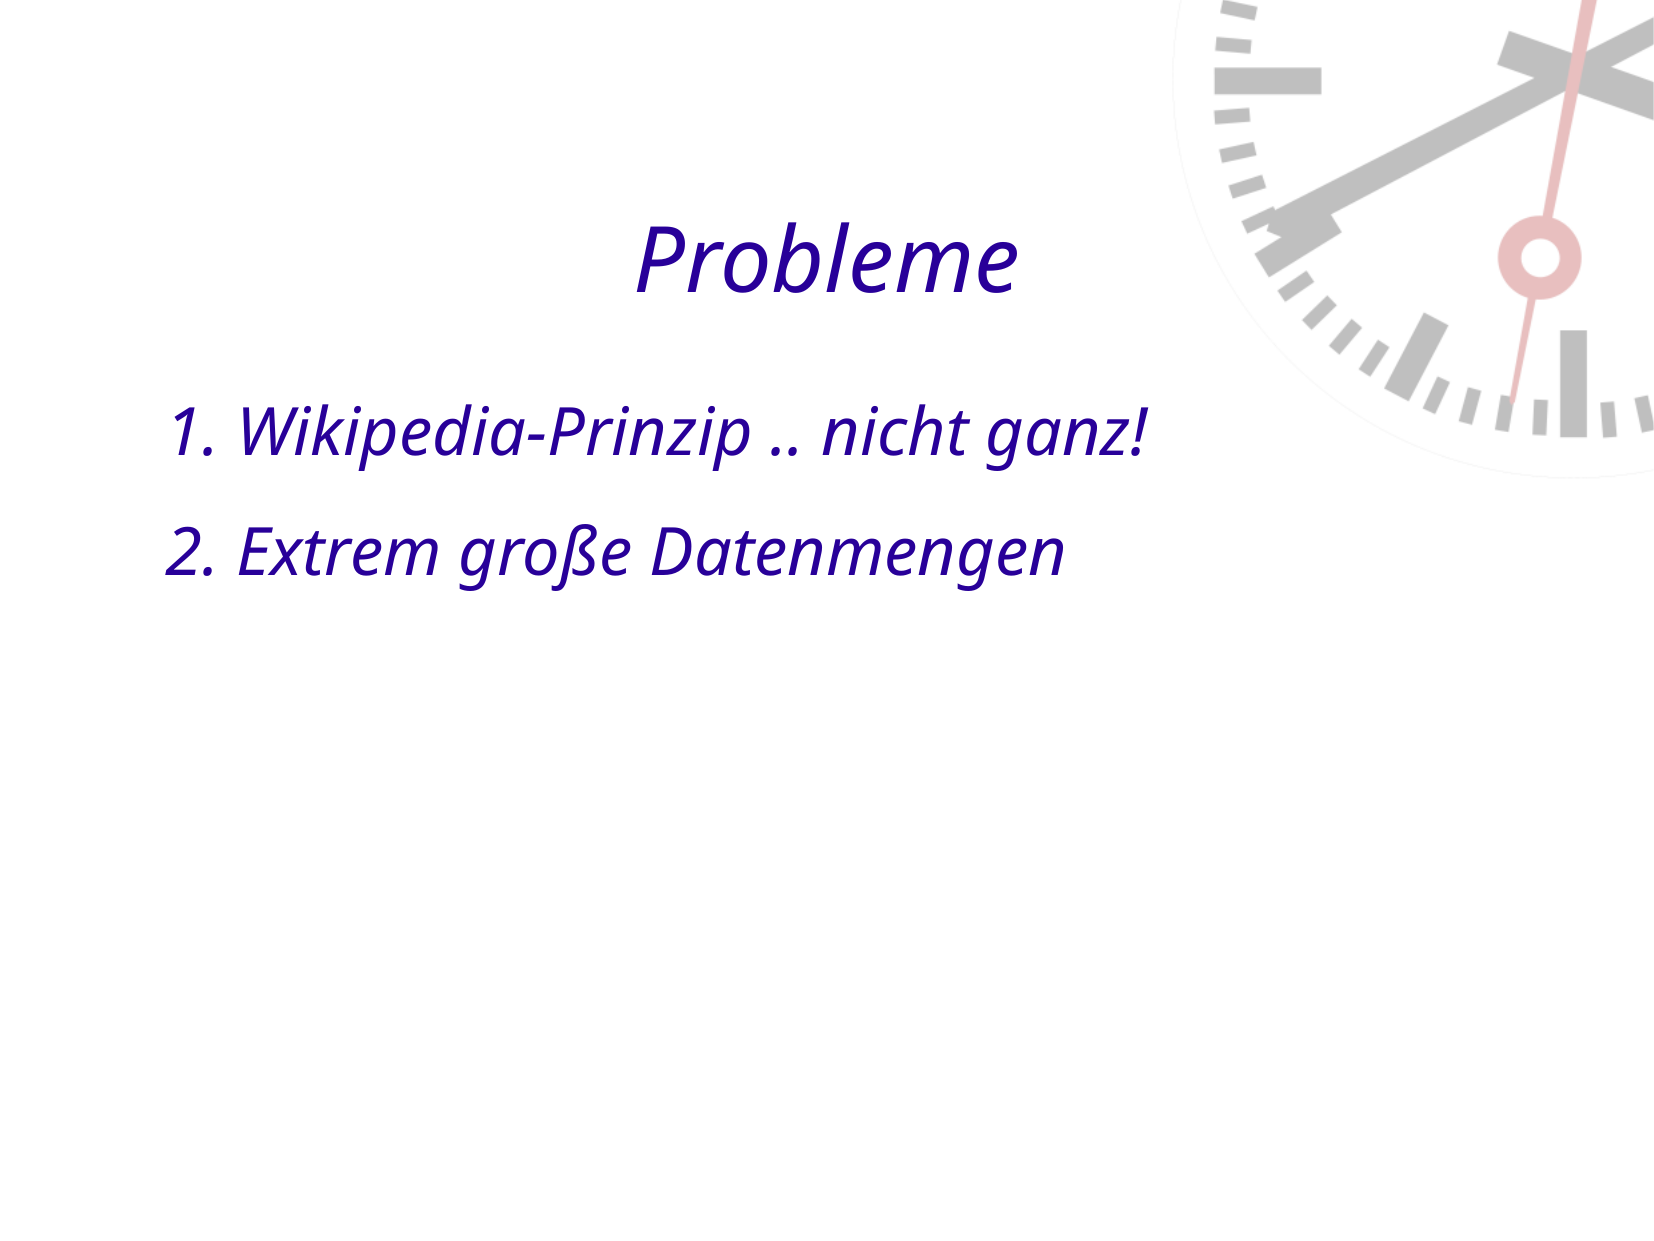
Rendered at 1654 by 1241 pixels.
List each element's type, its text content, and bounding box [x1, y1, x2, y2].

picture [0, 0, 1654, 1241]
title Probleme [147, 160, 1506, 353]
list Wikipedia-Prinzip .. nicht ganz! Extrem große Datenmengen [147, 383, 1506, 1188]
